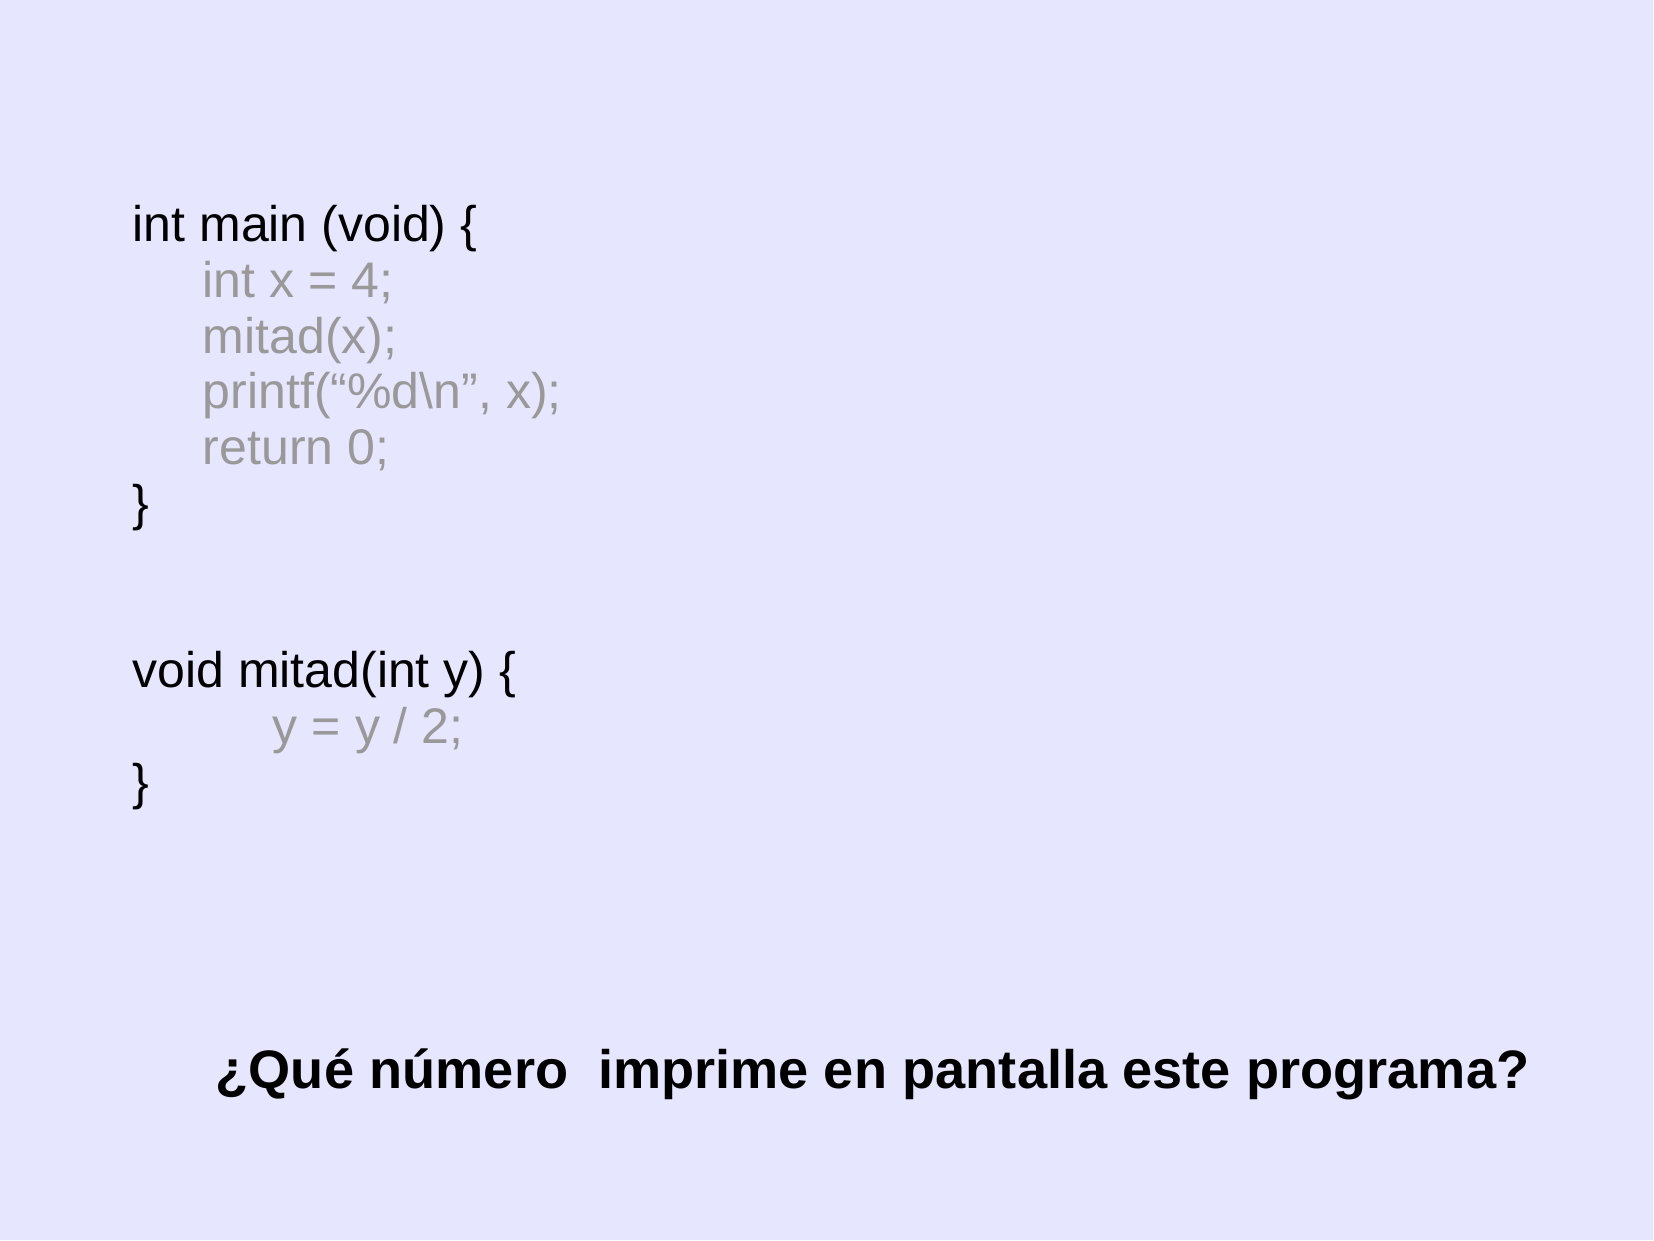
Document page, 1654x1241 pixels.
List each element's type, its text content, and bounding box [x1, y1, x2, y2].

text_box ¿Qué número imprime en pantalla este programa? [200, 1032, 1571, 1108]
text_box int main (void) { int x = 4; mitad(x); printf(“%d\n”, x); return 0; } void mitad(int y) { y = y / 2; } [118, 188, 768, 818]
